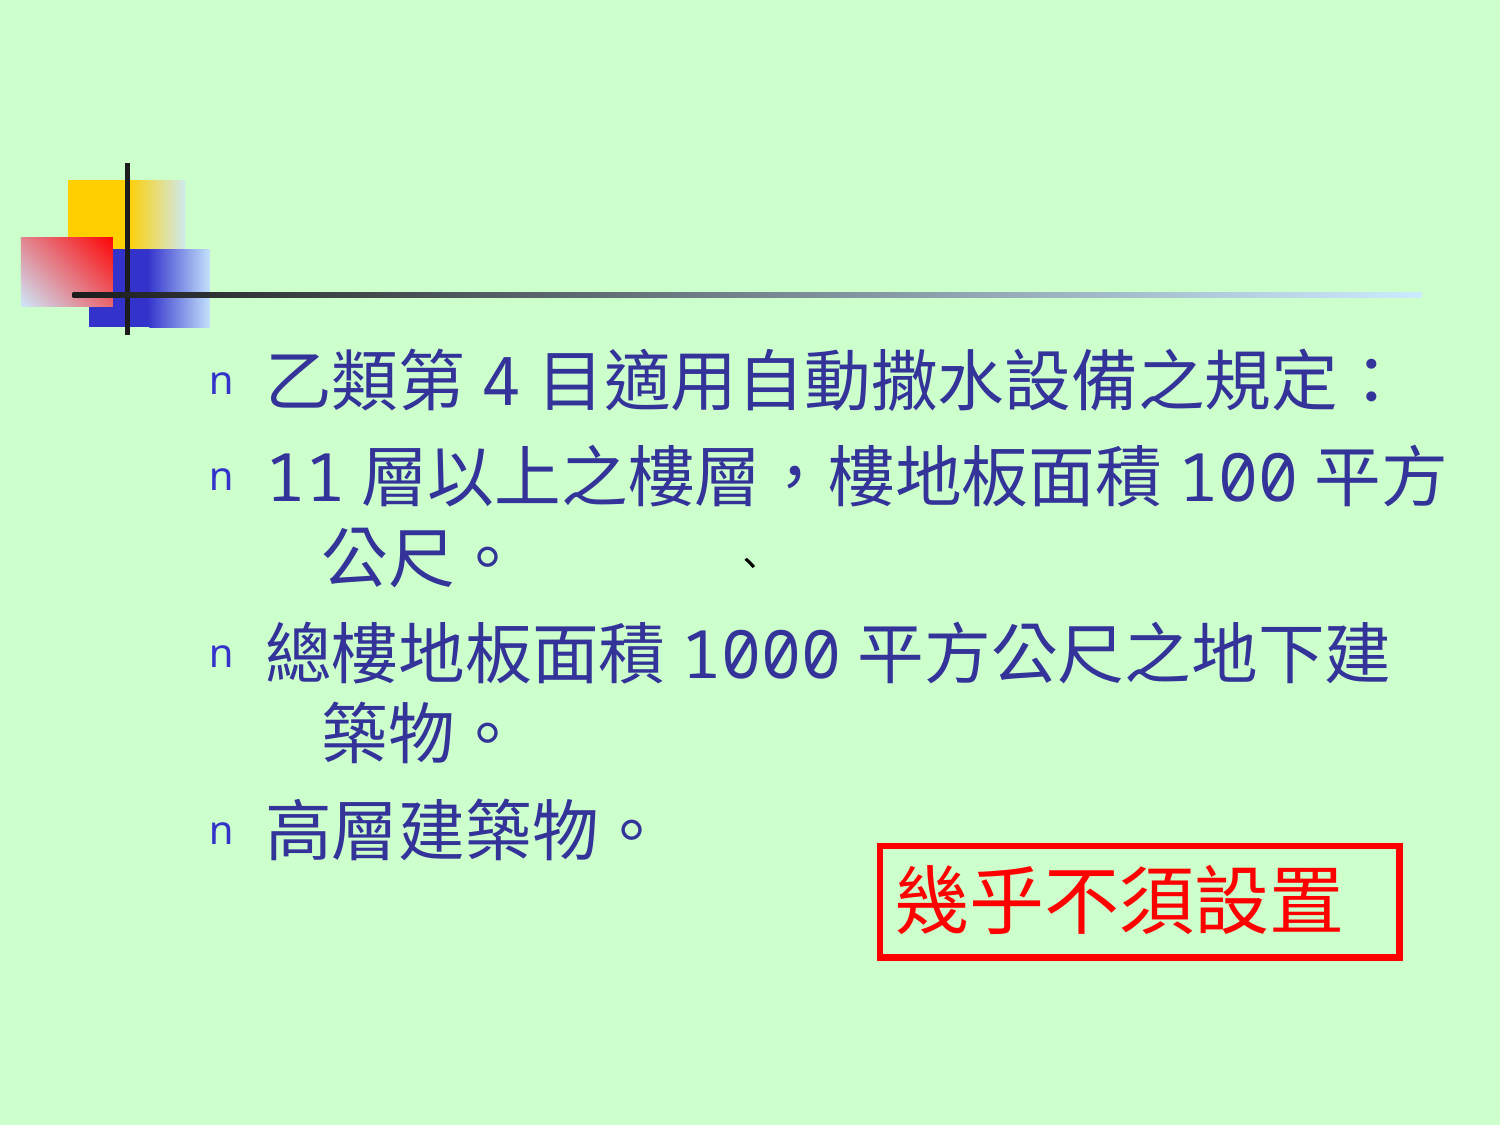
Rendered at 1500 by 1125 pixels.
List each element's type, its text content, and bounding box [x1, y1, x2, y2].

text_box 幾乎不須設置 [879, 846, 1400, 958]
text_box 、 [716, 533, 784, 593]
list 乙類第4目適用自動撒水設備之規定： 11層以上之樓層，樓地板面積100平方公尺。 總樓地板面積1000平方公尺之地下建築物。 高層建築物。 [193, 331, 1469, 1007]
